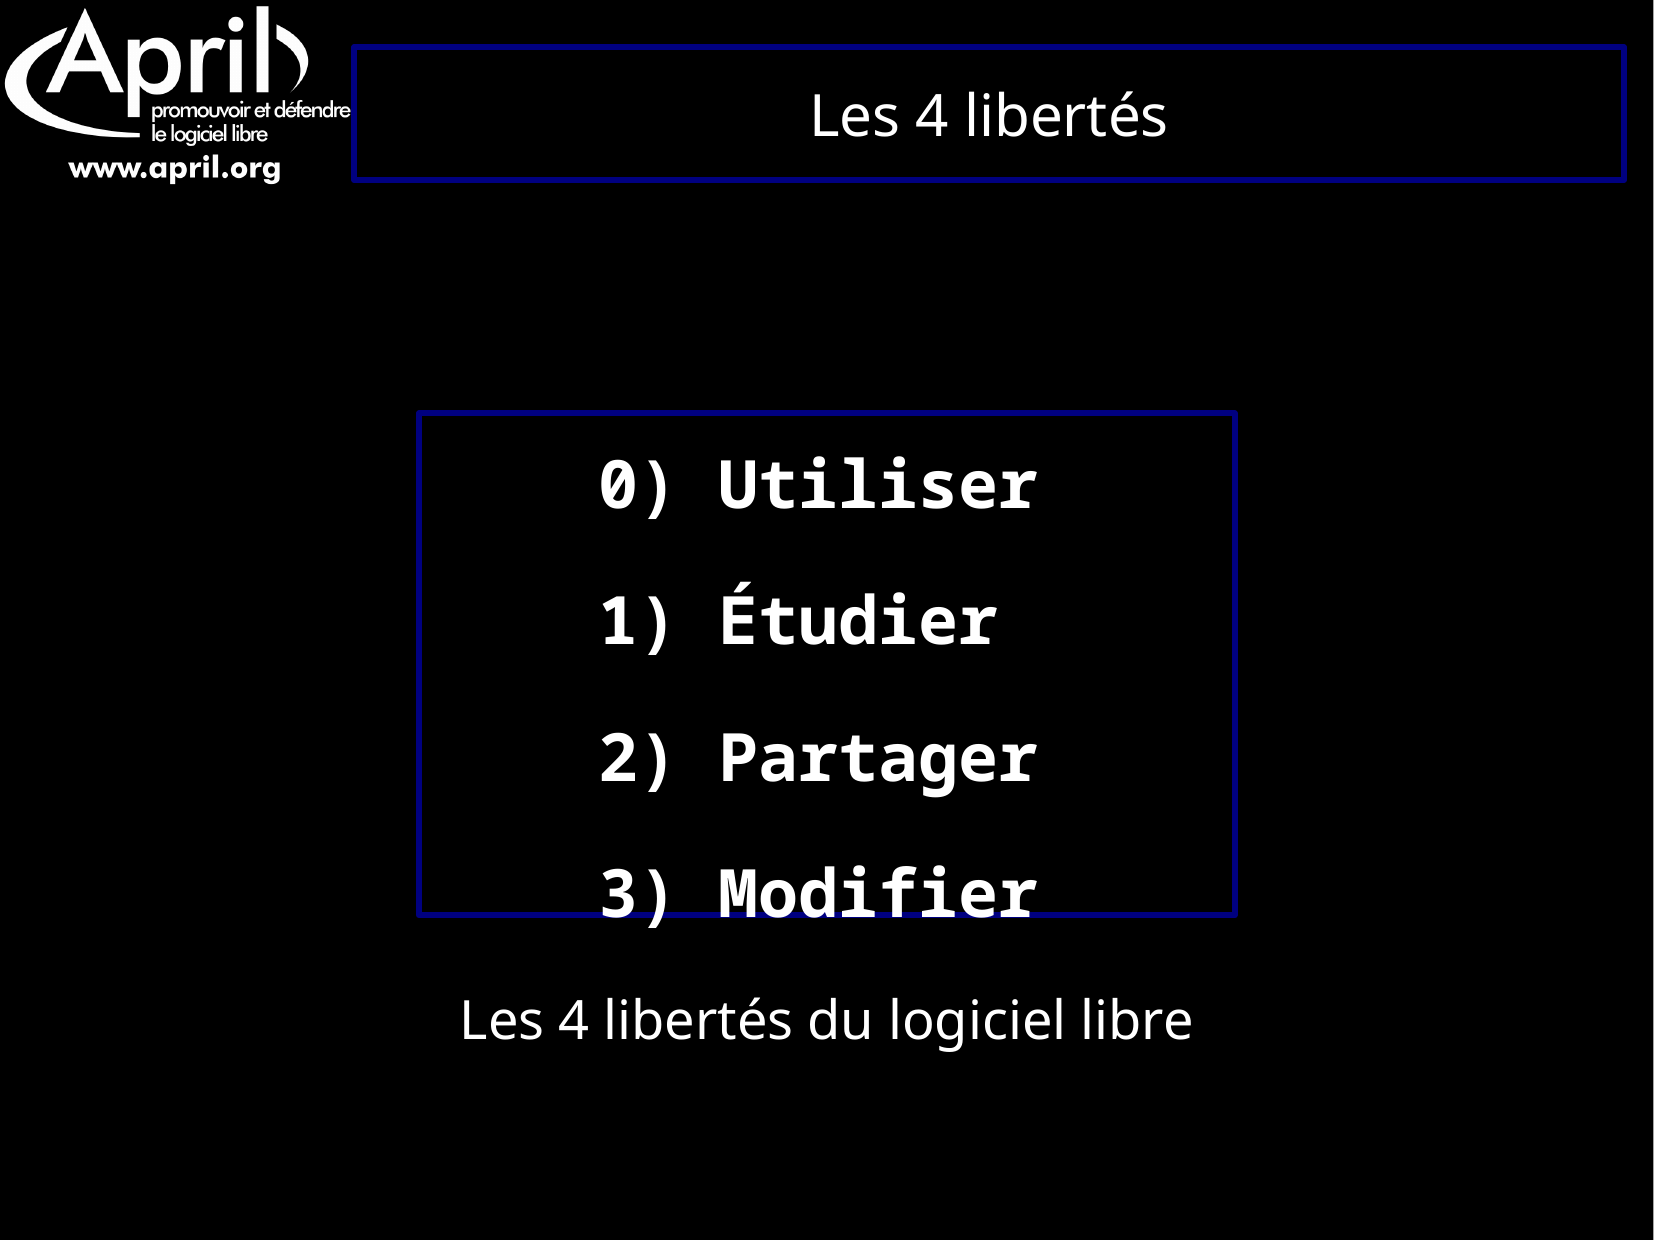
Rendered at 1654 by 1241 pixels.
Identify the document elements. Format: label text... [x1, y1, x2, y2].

title Les 4 libertés [354, 47, 1625, 181]
text_box Les 4 libertés du logiciel libre [191, 974, 1462, 1053]
picture [0, 0, 355, 200]
title 0) Utiliser 1) Étudier 2) Partager 3) Modifier [418, 413, 1235, 916]
